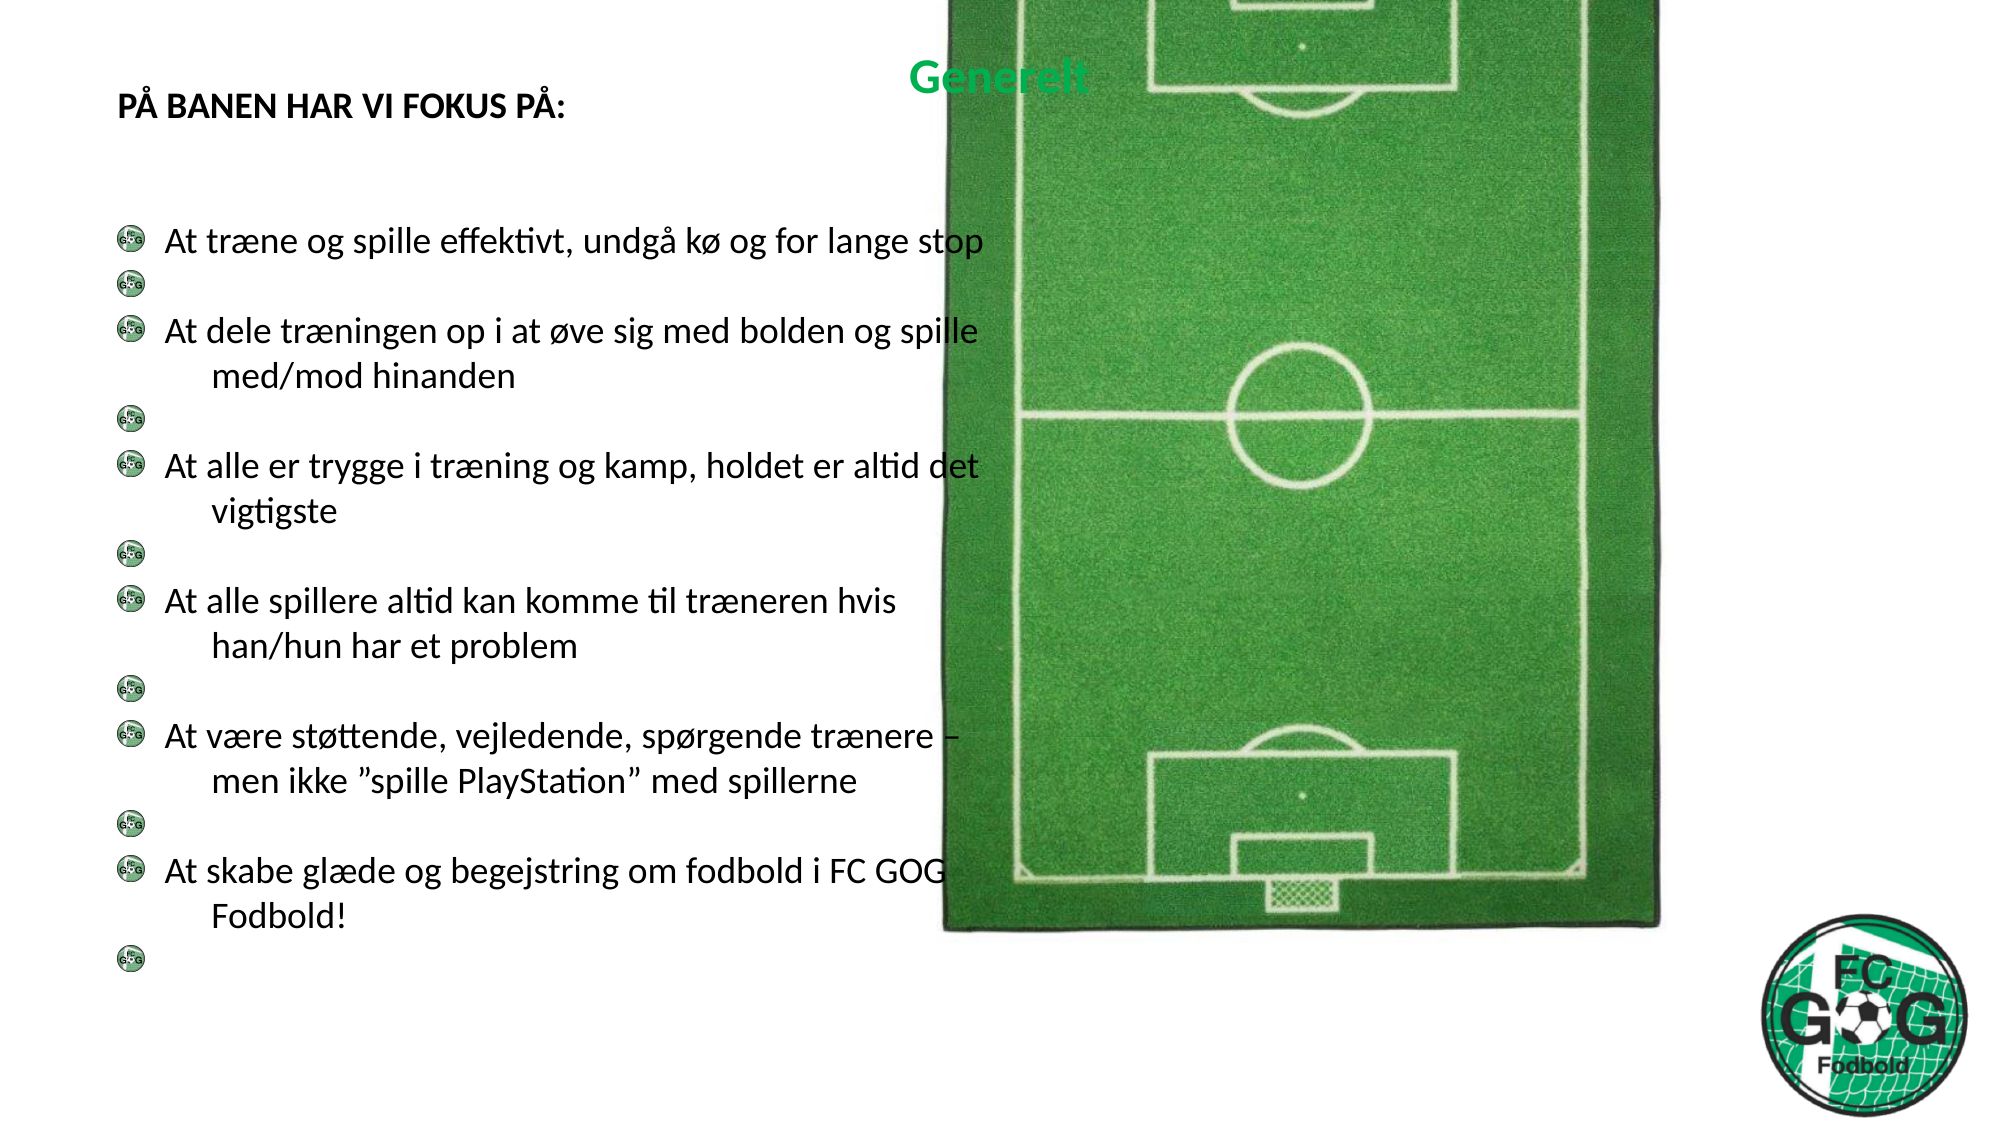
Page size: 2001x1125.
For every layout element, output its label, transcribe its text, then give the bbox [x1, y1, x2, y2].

text_box Generelt [895, 36, 1106, 111]
picture [1721, 874, 2000, 1125]
picture [895, 0, 1696, 943]
text_box PÅ BANEN HAR VI FOKUS PÅ: At træne og spille effektivt, undgå kø og for lange stop At dele træningen op i at øve sig med bolden og spille med/mod hinanden At alle er trygge i træning og kamp, holdet er altid det vigtigste At alle spillere altid kan komme til træneren hvis han/hun har et problem At være støttende, vejledende, spørgende trænere – men ikke ”spille PlayStation” med spillerne At skabe glæde og begejstring om fodbold i FC GOG Fodbold! [102, 73, 1042, 998]
